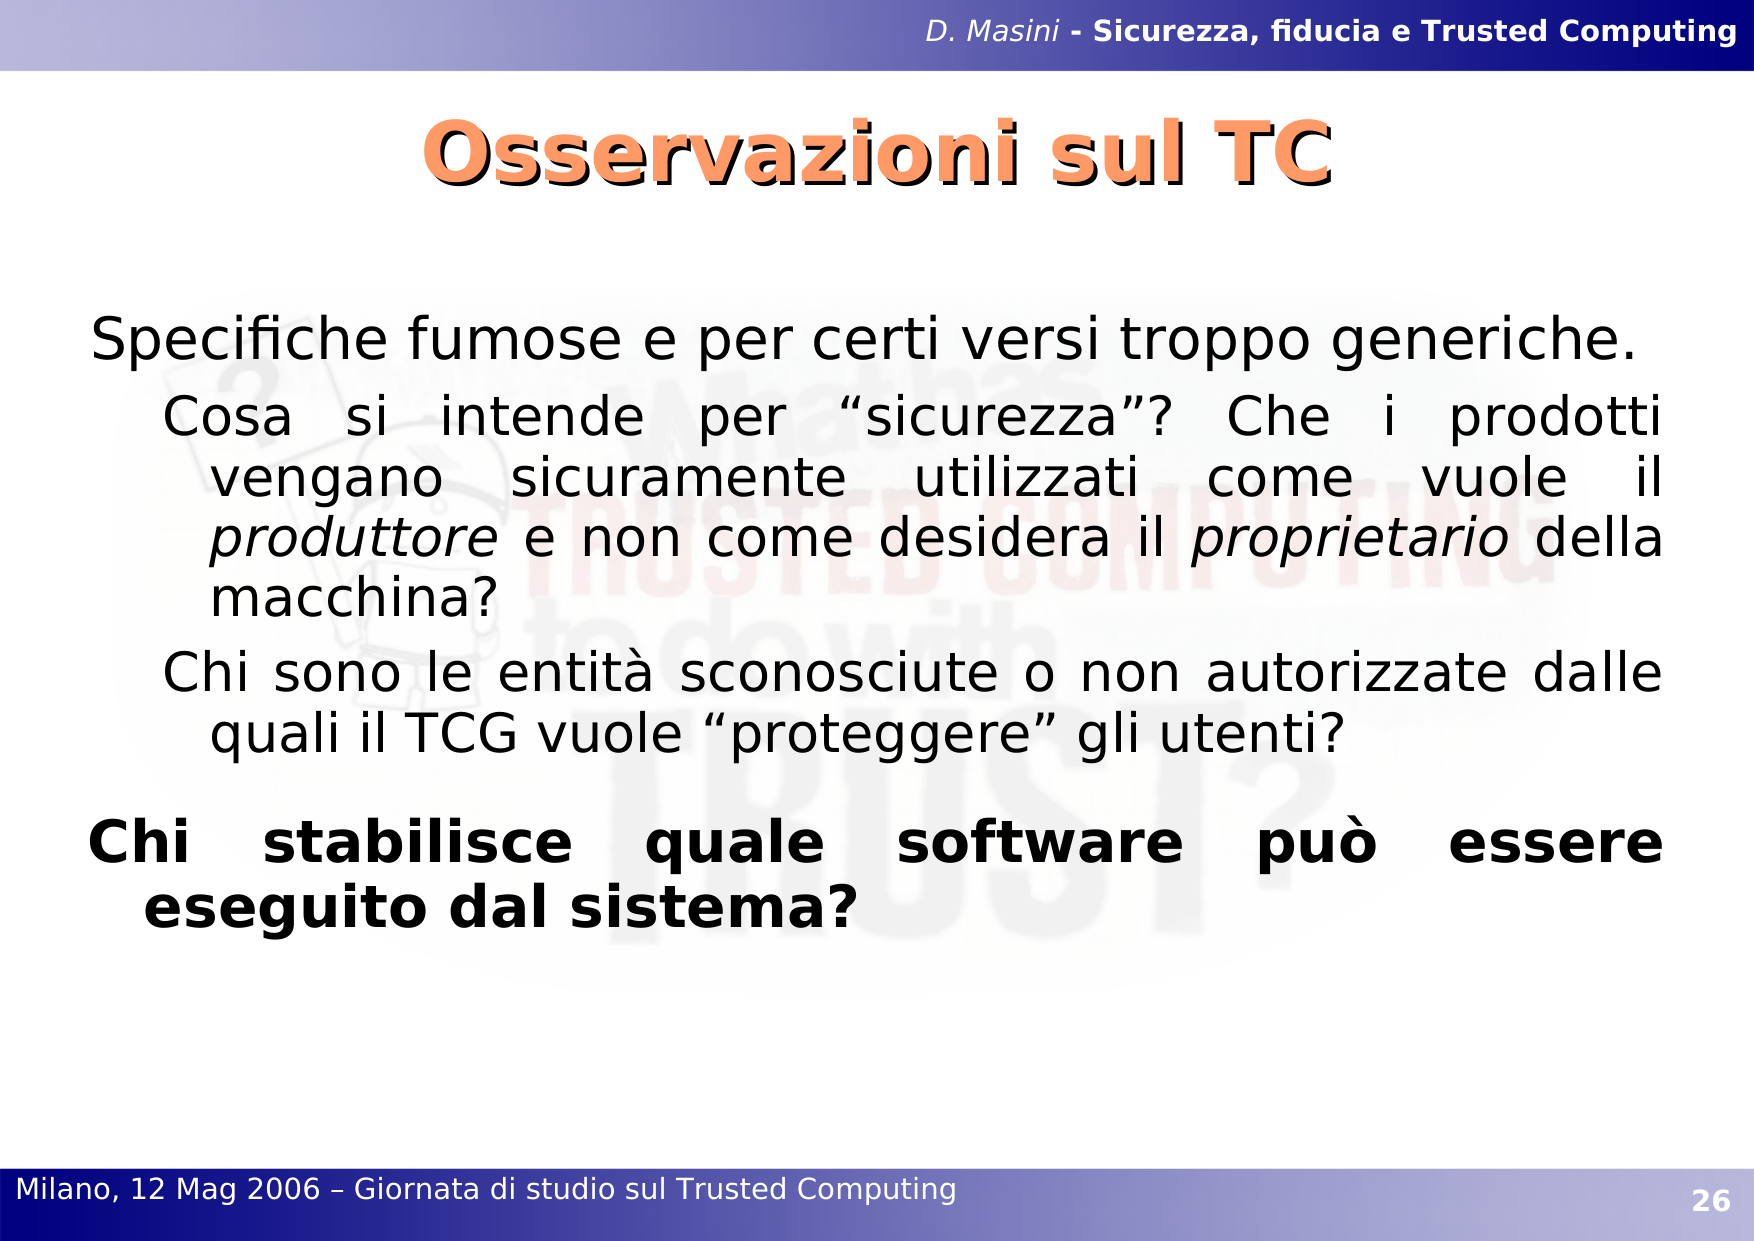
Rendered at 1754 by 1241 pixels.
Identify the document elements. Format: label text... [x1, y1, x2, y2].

title Osservazioni sul TC [87, 49, 1667, 257]
picture [0, 0, 1754, 1241]
text_box Milano, 12 Mag 2006 – Giornata di studio sul Trusted Computing [0, 1175, 1314, 1234]
text_box D. Masini - Sicurezza, fiducia e Trusted Computing [602, 7, 1754, 63]
text_box <numero> [1641, 1185, 1732, 1223]
list Specifiche fumose e per certi versi troppo generiche. Cosa si intende per “sicurezza”? Che i prodotti vengano sicuramente utilizzati come vuole il produttore e non come desidera il proprietario della macchina? Chi sono le entità sconosciute o non autorizzate dalle quali il TCG vuole “proteggere” gli utenti? Chi stabilisce quale software può essere eseguito dal sistema? [87, 307, 1667, 1082]
